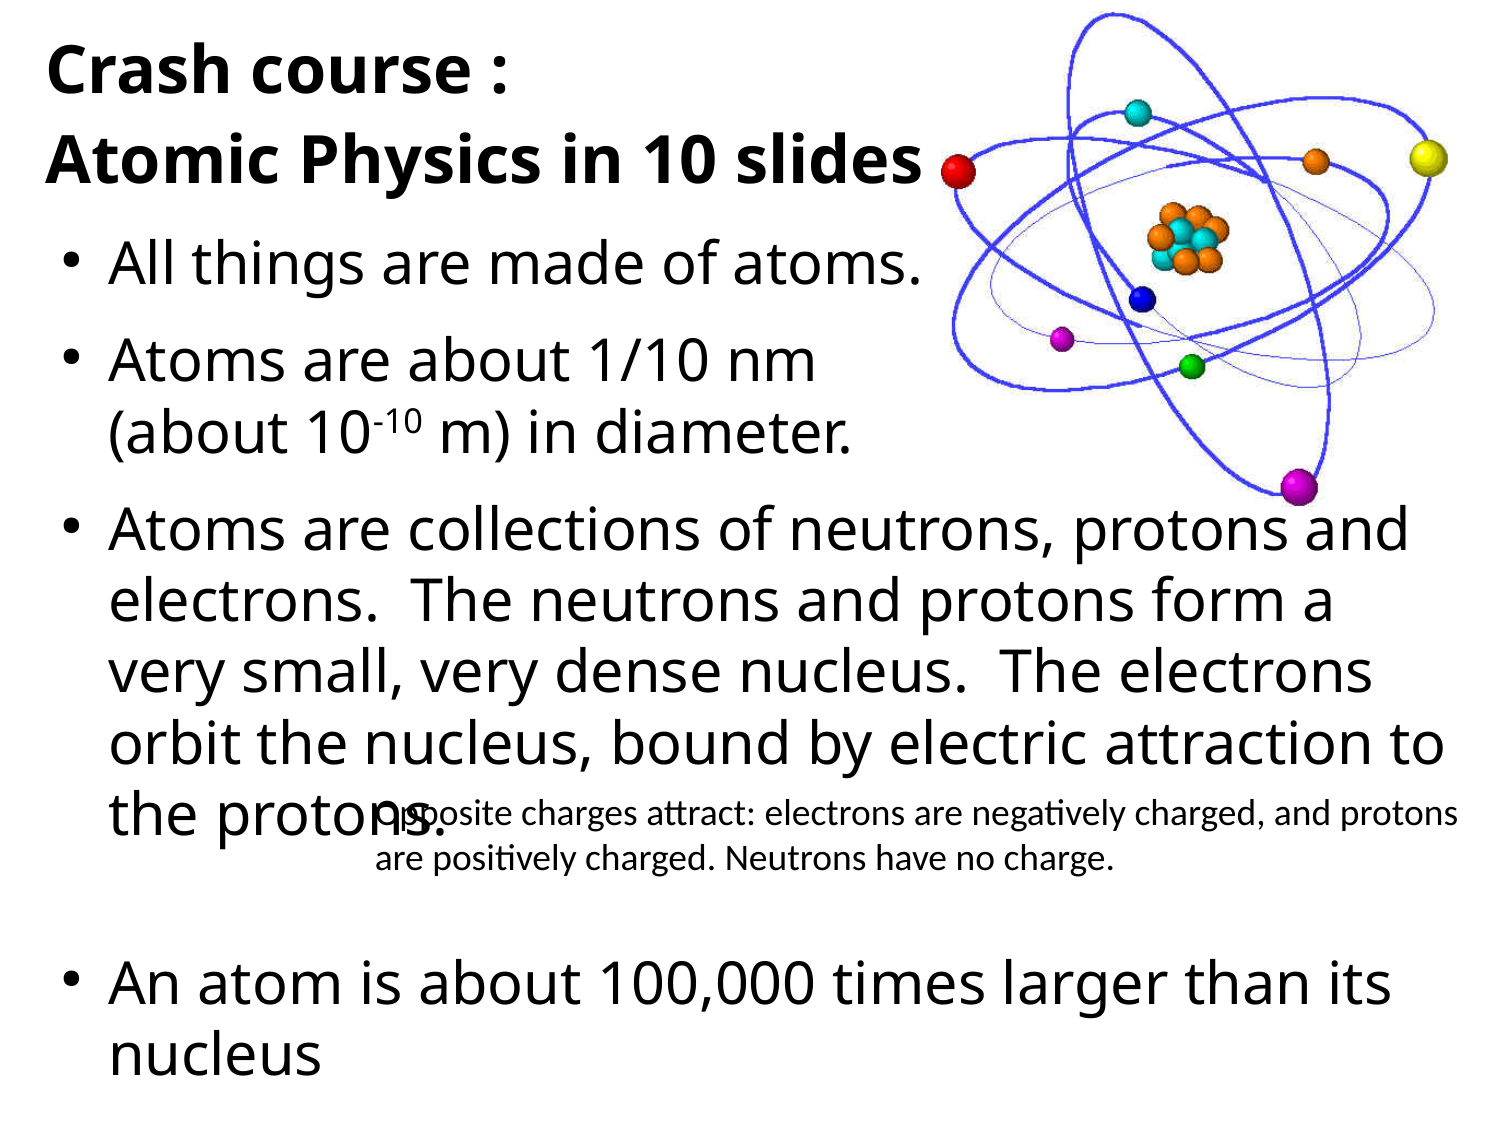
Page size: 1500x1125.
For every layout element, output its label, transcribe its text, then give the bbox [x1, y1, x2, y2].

picture [941, 11, 1449, 29]
picture [941, 196, 1449, 224]
list All things are made of atoms. Atoms are about 1/10 nm (about 10-10 m) in diameter. Atoms are collections of neutrons, protons and electrons. The neutrons and protons form a very small, very dense nucleus. The electrons orbit the nucleus, bound by electric attraction to the protons. An atom is about 100,000 times larger than its nucleus [45, 224, 1471, 1096]
title Crash course : Atomic Physics in 10 slides [45, 29, 1471, 196]
